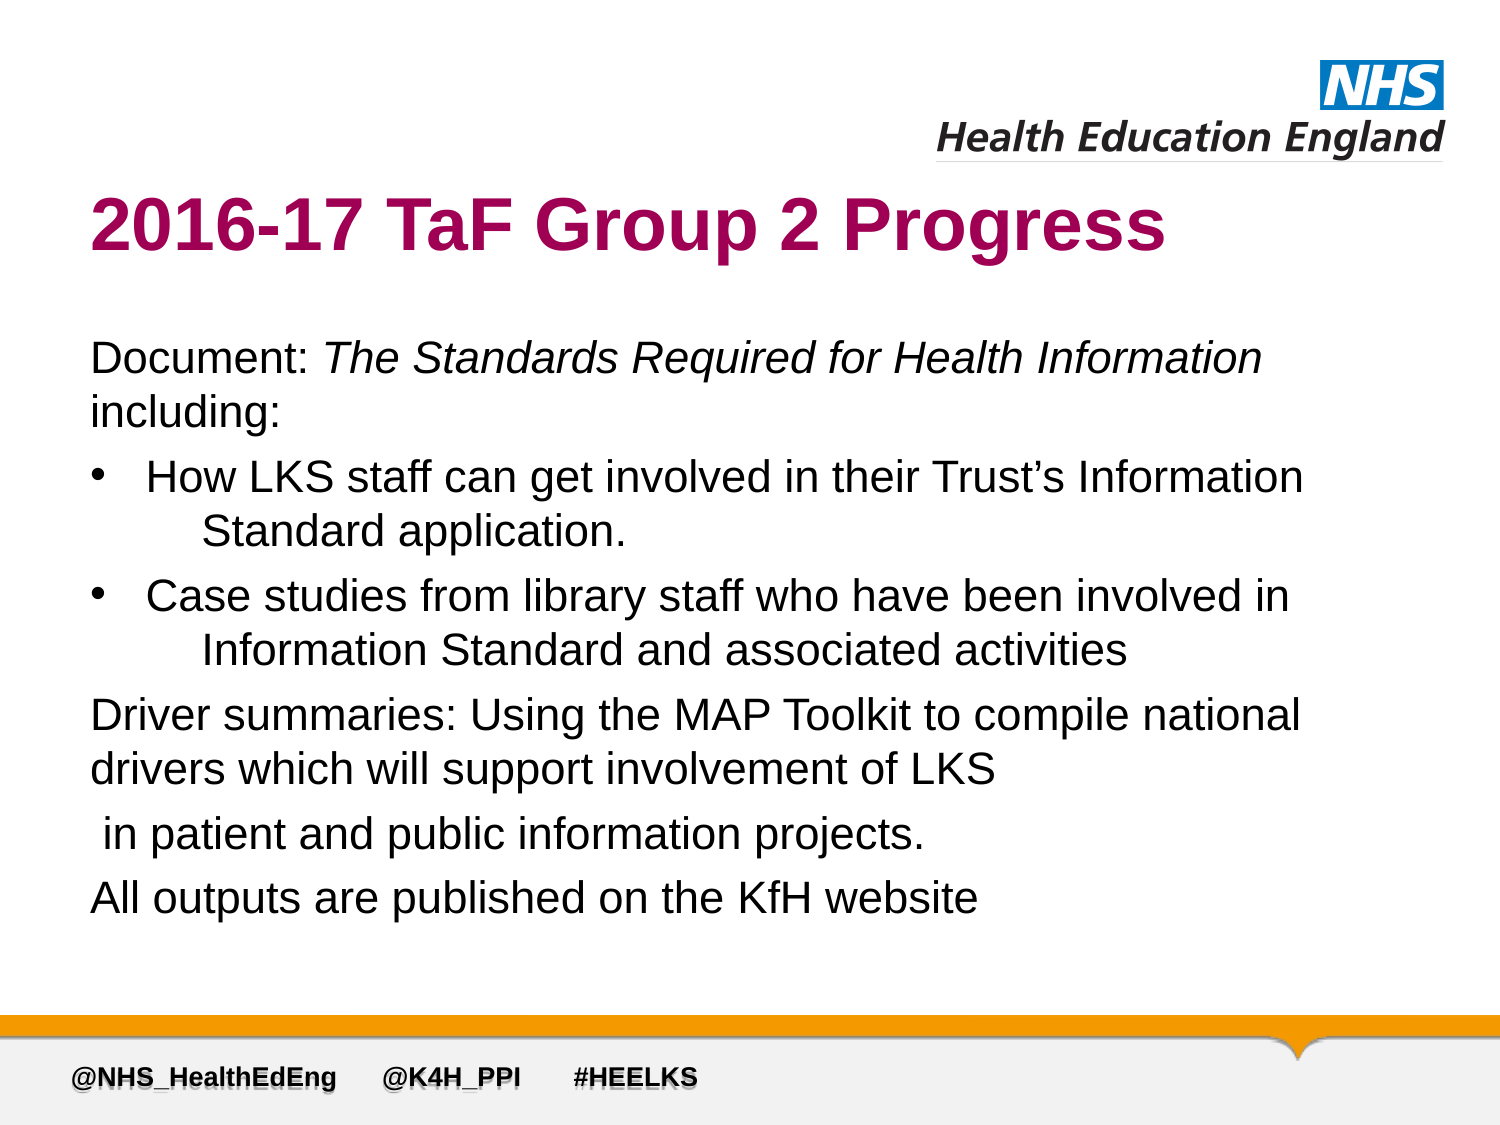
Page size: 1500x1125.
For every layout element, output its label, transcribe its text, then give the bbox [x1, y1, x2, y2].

title 2016-17 TaF Group 2 Progress [75, 168, 1351, 280]
text_box @NHS_HealthEdEng @K4H_PPI #HEELKS [55, 1052, 932, 1113]
list Document: The Standards Required for Health Information including: How LKS staff can get involved in their Trust’s Information Standard application. Case studies from library staff who have been involved in Information Standard and associated activities Driver summaries: Using the MAP Toolkit to compile national drivers which will support involvement of LKS in patient and public information projects. All outputs are published on the KfH website [75, 320, 1361, 971]
